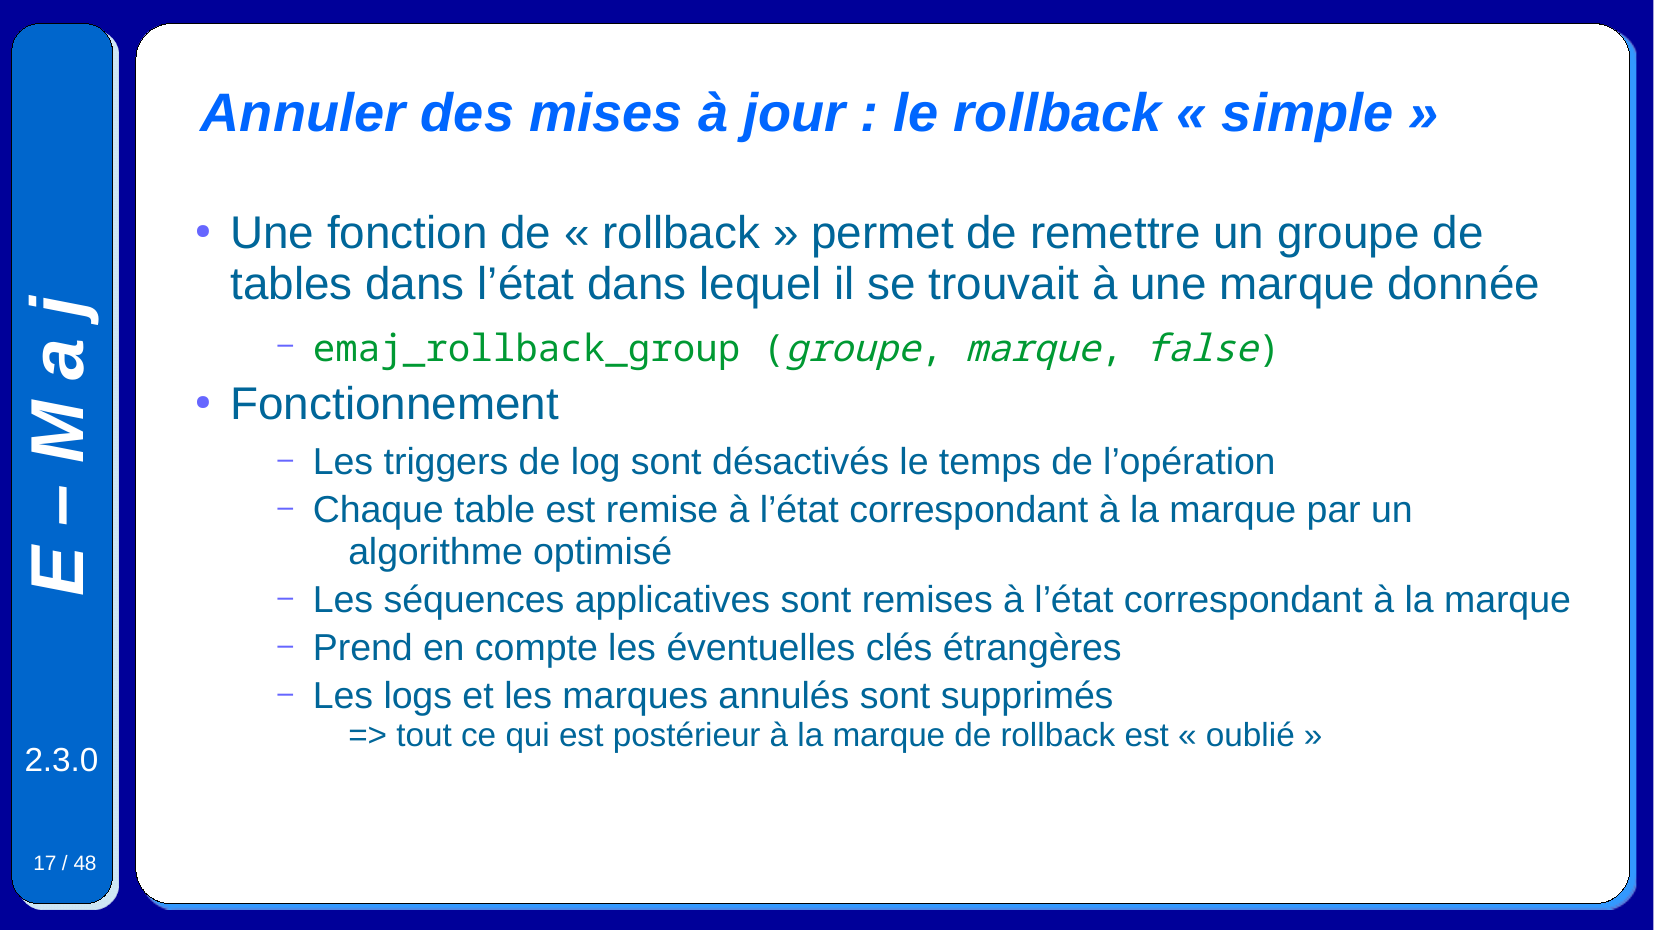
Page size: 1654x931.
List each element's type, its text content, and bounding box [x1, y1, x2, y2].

title Annuler des mises à jour : le rollback « simple » [200, 34, 1575, 191]
list Une fonction de « rollback » permet de remettre un groupe de tables dans l’état dans lequel il se trouvait à une marque donnée emaj_rollback_group (groupe, marque, false) Fonctionnement Les triggers de log sont désactivés le temps de l’opération Chaque table est remise à l’état correspondant à la marque par un algorithme optimisé Les séquences applicatives sont remises à l’état correspondant à la marque Prend en compte les éventuelles clés étrangères Les logs et les marques annulés sont supprimés => tout ce qui est postérieur à la marque de rollback est « oublié » [177, 206, 1587, 827]
